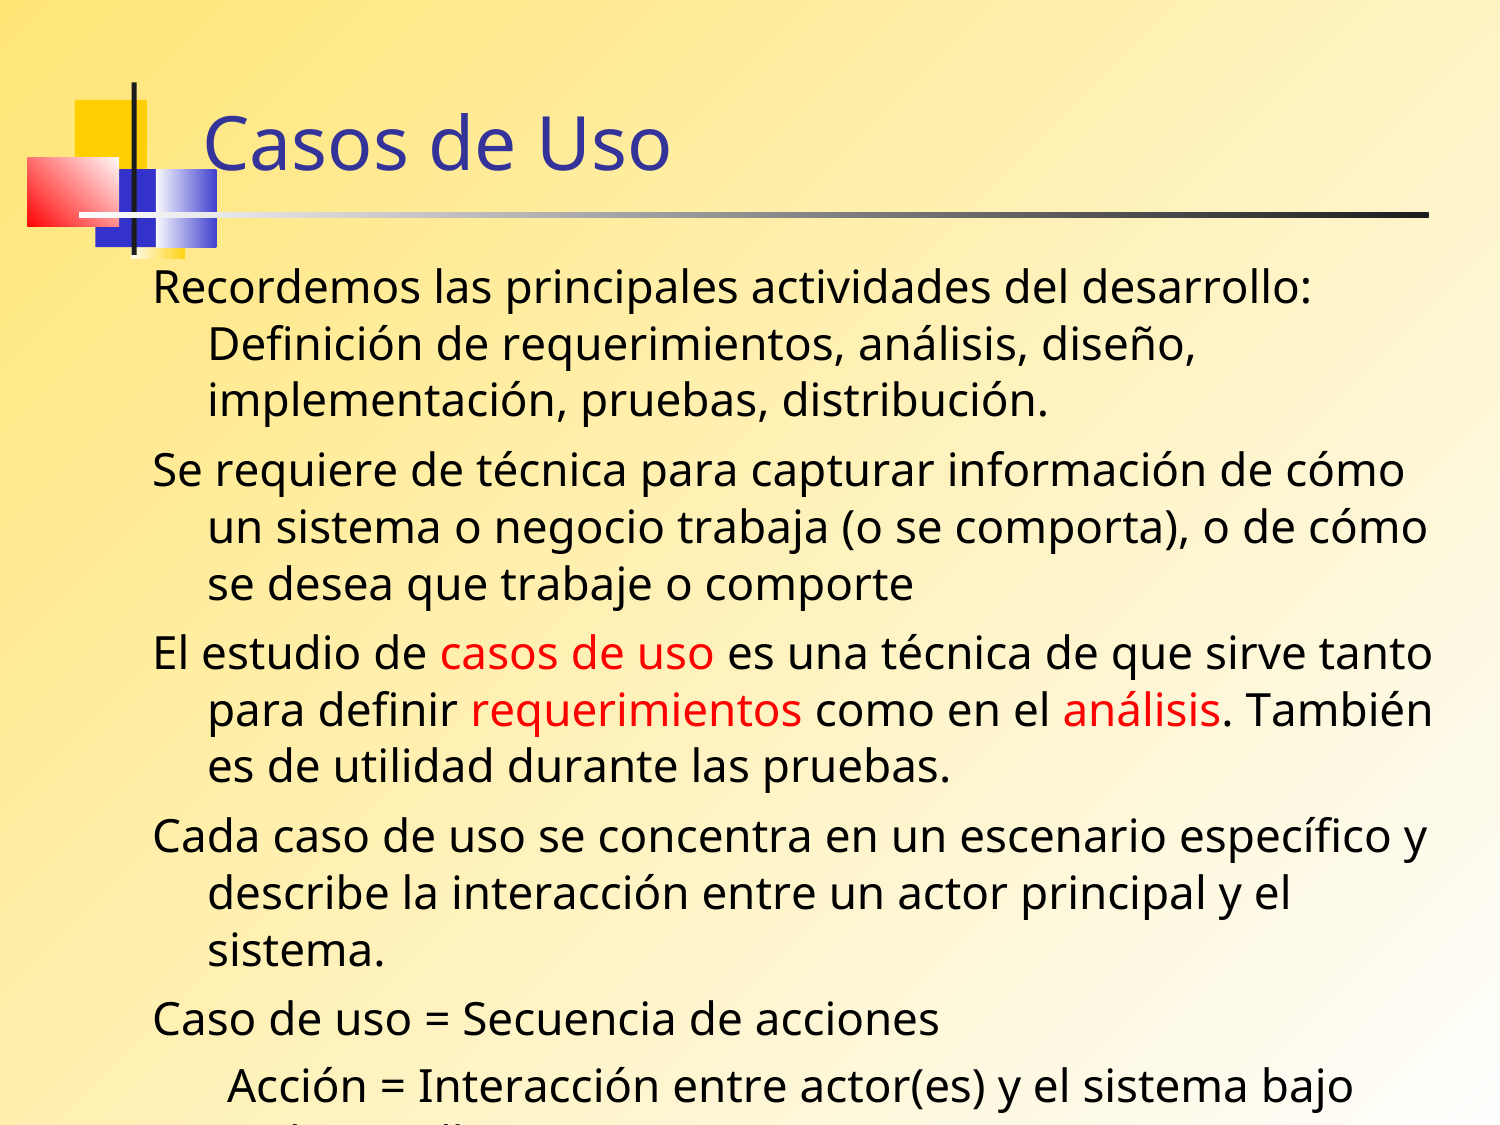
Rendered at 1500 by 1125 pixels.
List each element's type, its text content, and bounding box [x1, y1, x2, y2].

title Casos de Uso [187, 37, 1466, 201]
list Recordemos las principales actividades del desarrollo: Definición de requerimientos, análisis, diseño, implementación, pruebas, distribución. Se requiere de técnica para capturar información de cómo un sistema o negocio trabaja (o se comporta), o de cómo se desea que trabaje o comporte El estudio de casos de uso es una técnica de que sirve tanto para definir requerimientos como en el análisis. También es de utilidad durante las pruebas. Cada caso de uso se concentra en un escenario específico y describe la interacción entre un actor principal y el sistema. Caso de uso = Secuencia de acciones Acción = Interacción entre actor(es) y el sistema bajo desarrollo. [137, 249, 1463, 1083]
